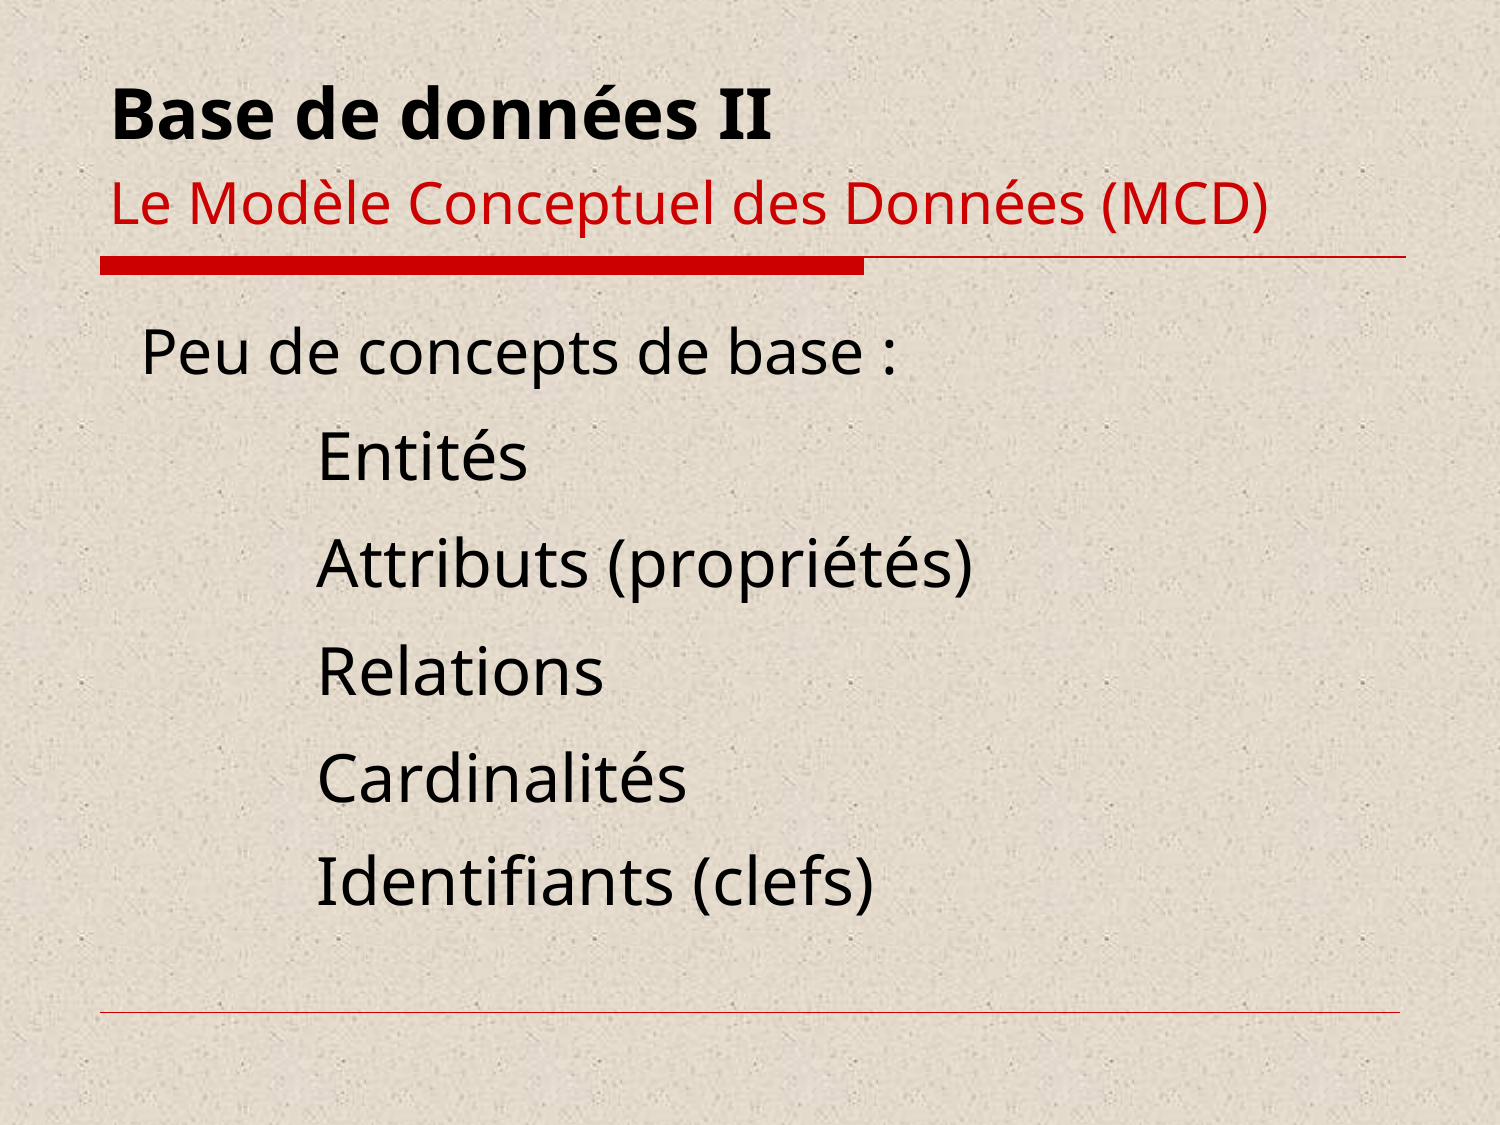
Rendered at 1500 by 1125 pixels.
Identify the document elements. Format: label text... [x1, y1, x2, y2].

picture [0, 0, 1500, 1125]
title Base de données II Le Modèle Conceptuel des Données (MCD) [94, 49, 1407, 250]
list Peu de concepts de base : Entités Attributs (propriétés) Relations Cardinalités Identifiants (clefs) [125, 299, 1401, 869]
